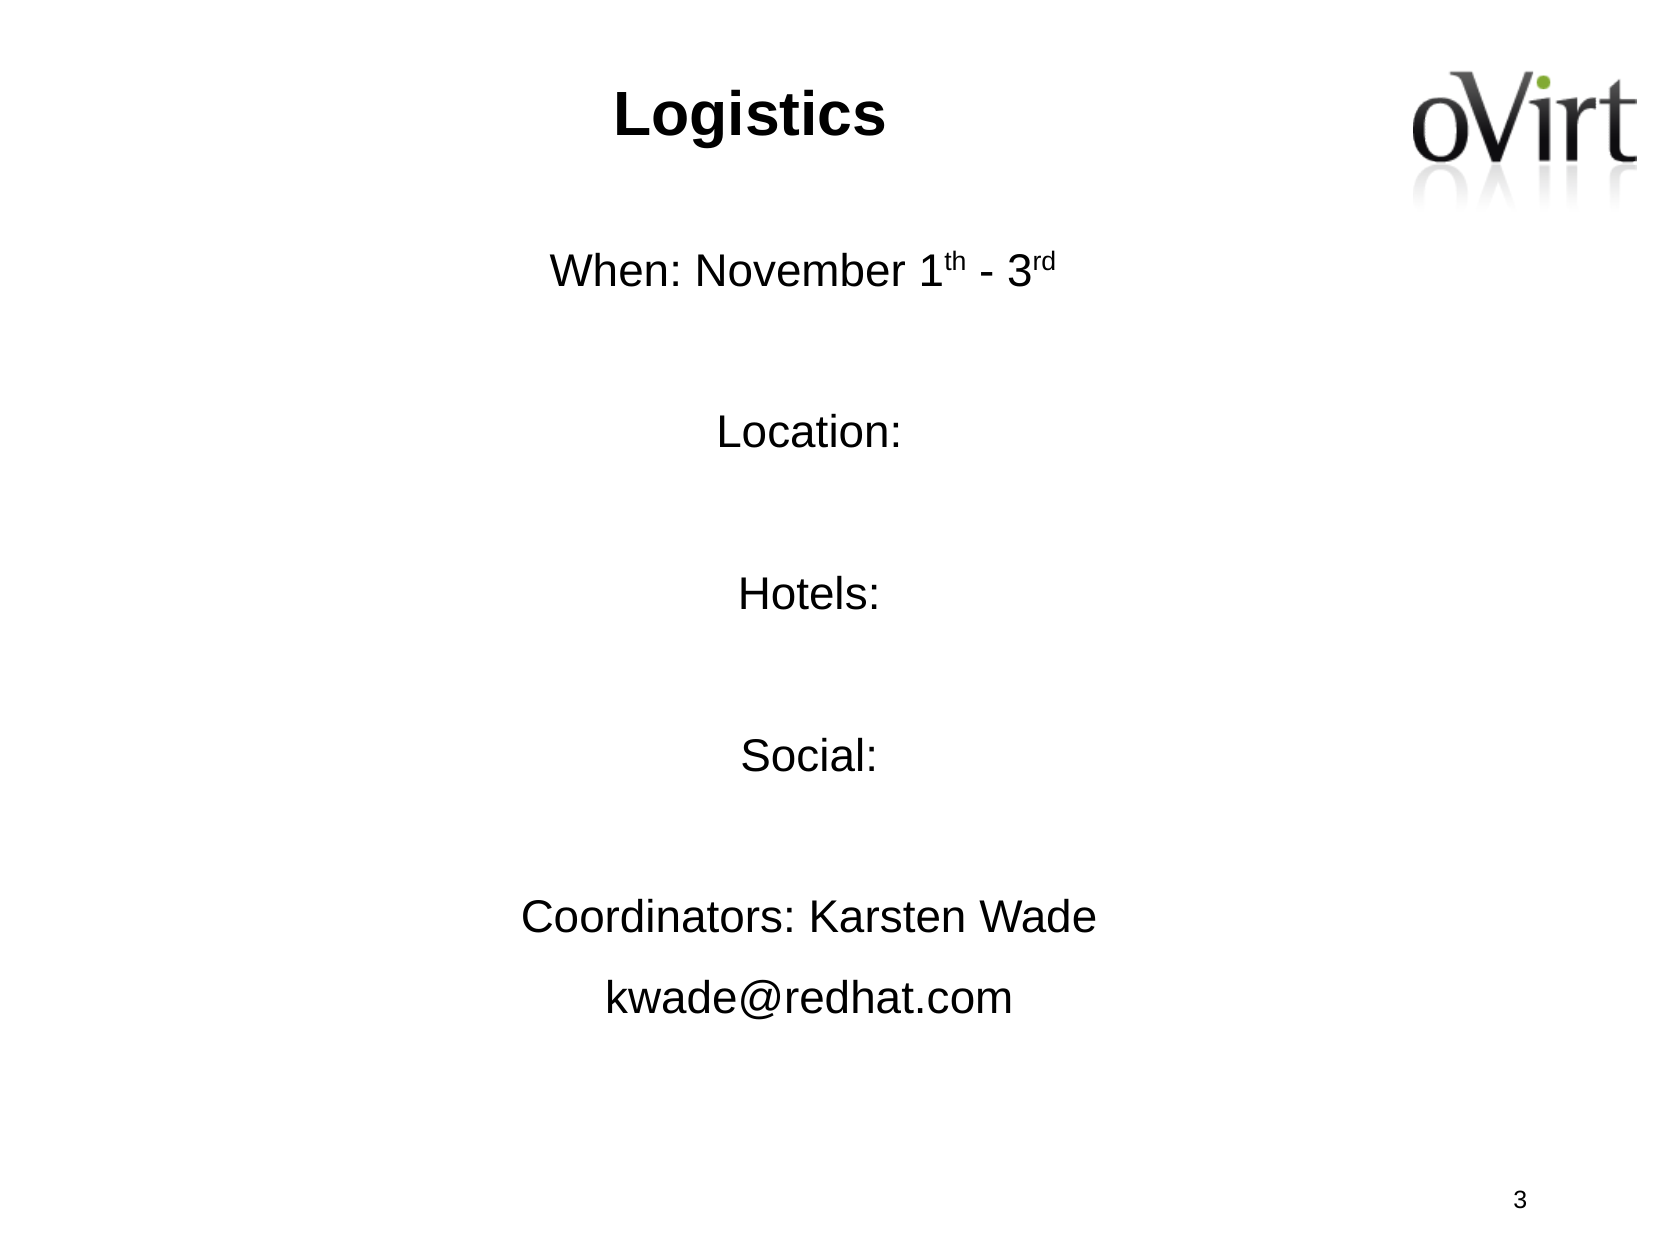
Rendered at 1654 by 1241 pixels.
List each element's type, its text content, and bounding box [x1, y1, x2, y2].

list When: November 1th - 3rd Location: Hotels: Social: Coordinators: Karsten Wade kwade@redhat.com [86, 244, 1532, 1039]
picture [1413, 63, 1637, 212]
title Logistics [129, 19, 1371, 208]
